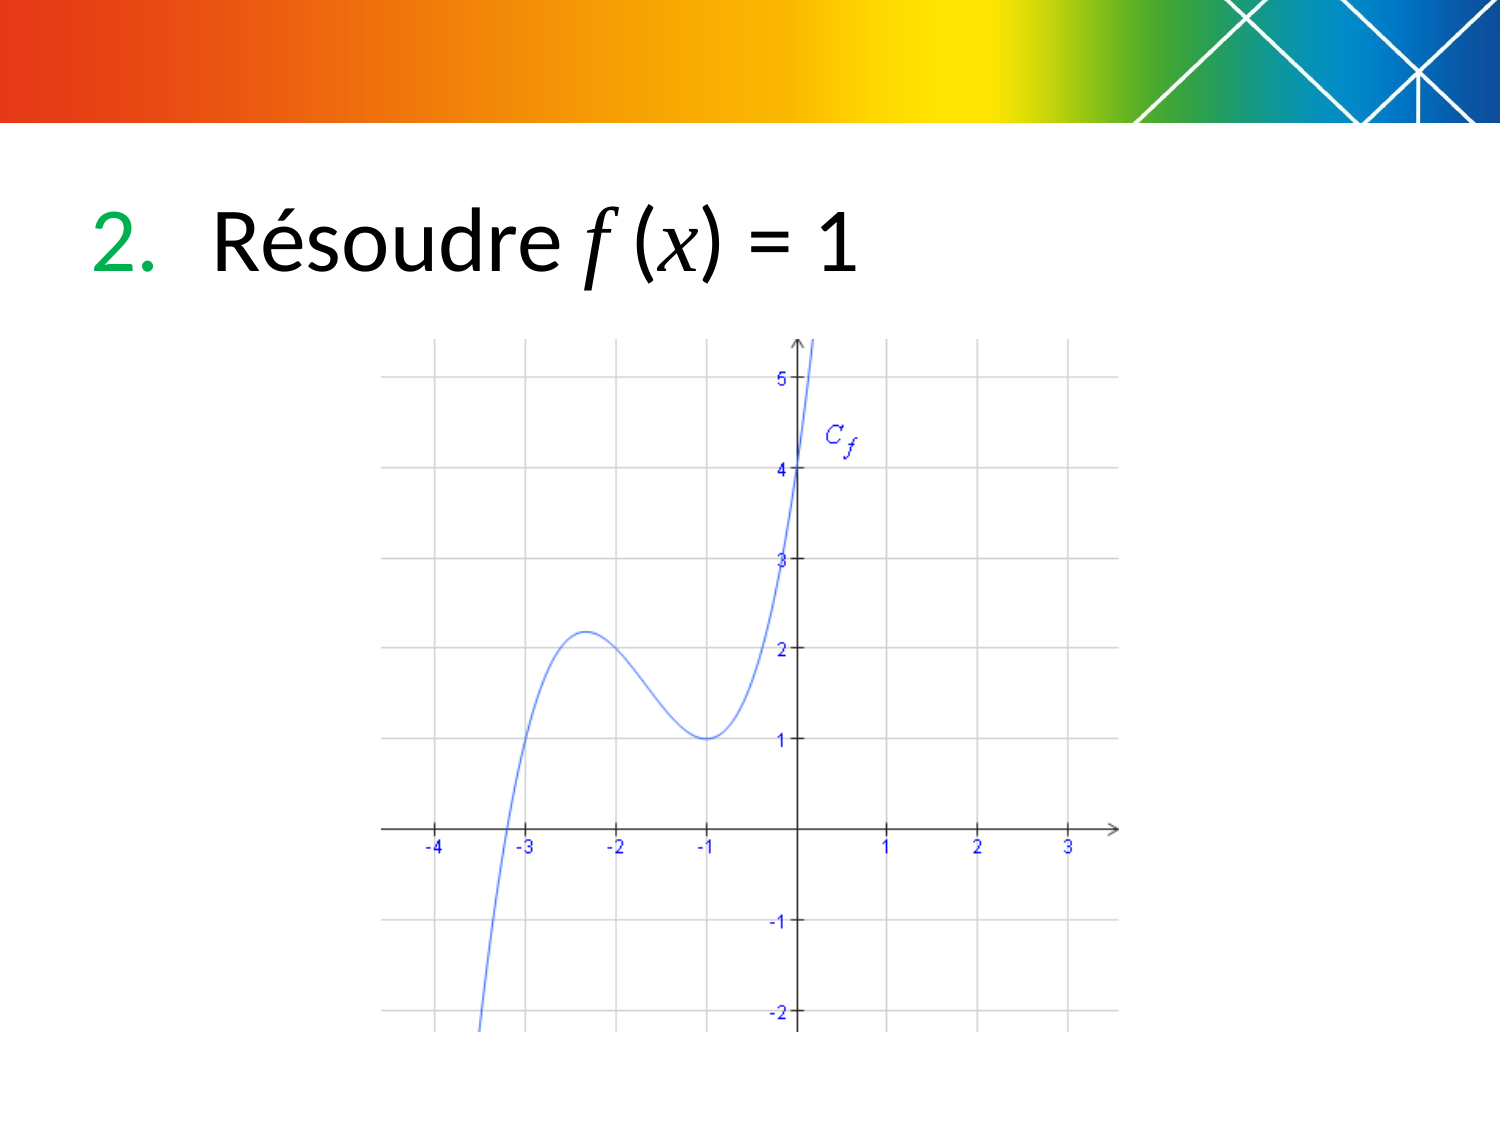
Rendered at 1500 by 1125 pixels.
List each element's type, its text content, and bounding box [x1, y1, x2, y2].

picture [1340, 0, 1500, 123]
title Résoudre f (x) = 1 [75, 163, 1426, 305]
picture [0, 0, 1359, 123]
text_box [381, 339, 1119, 1032]
